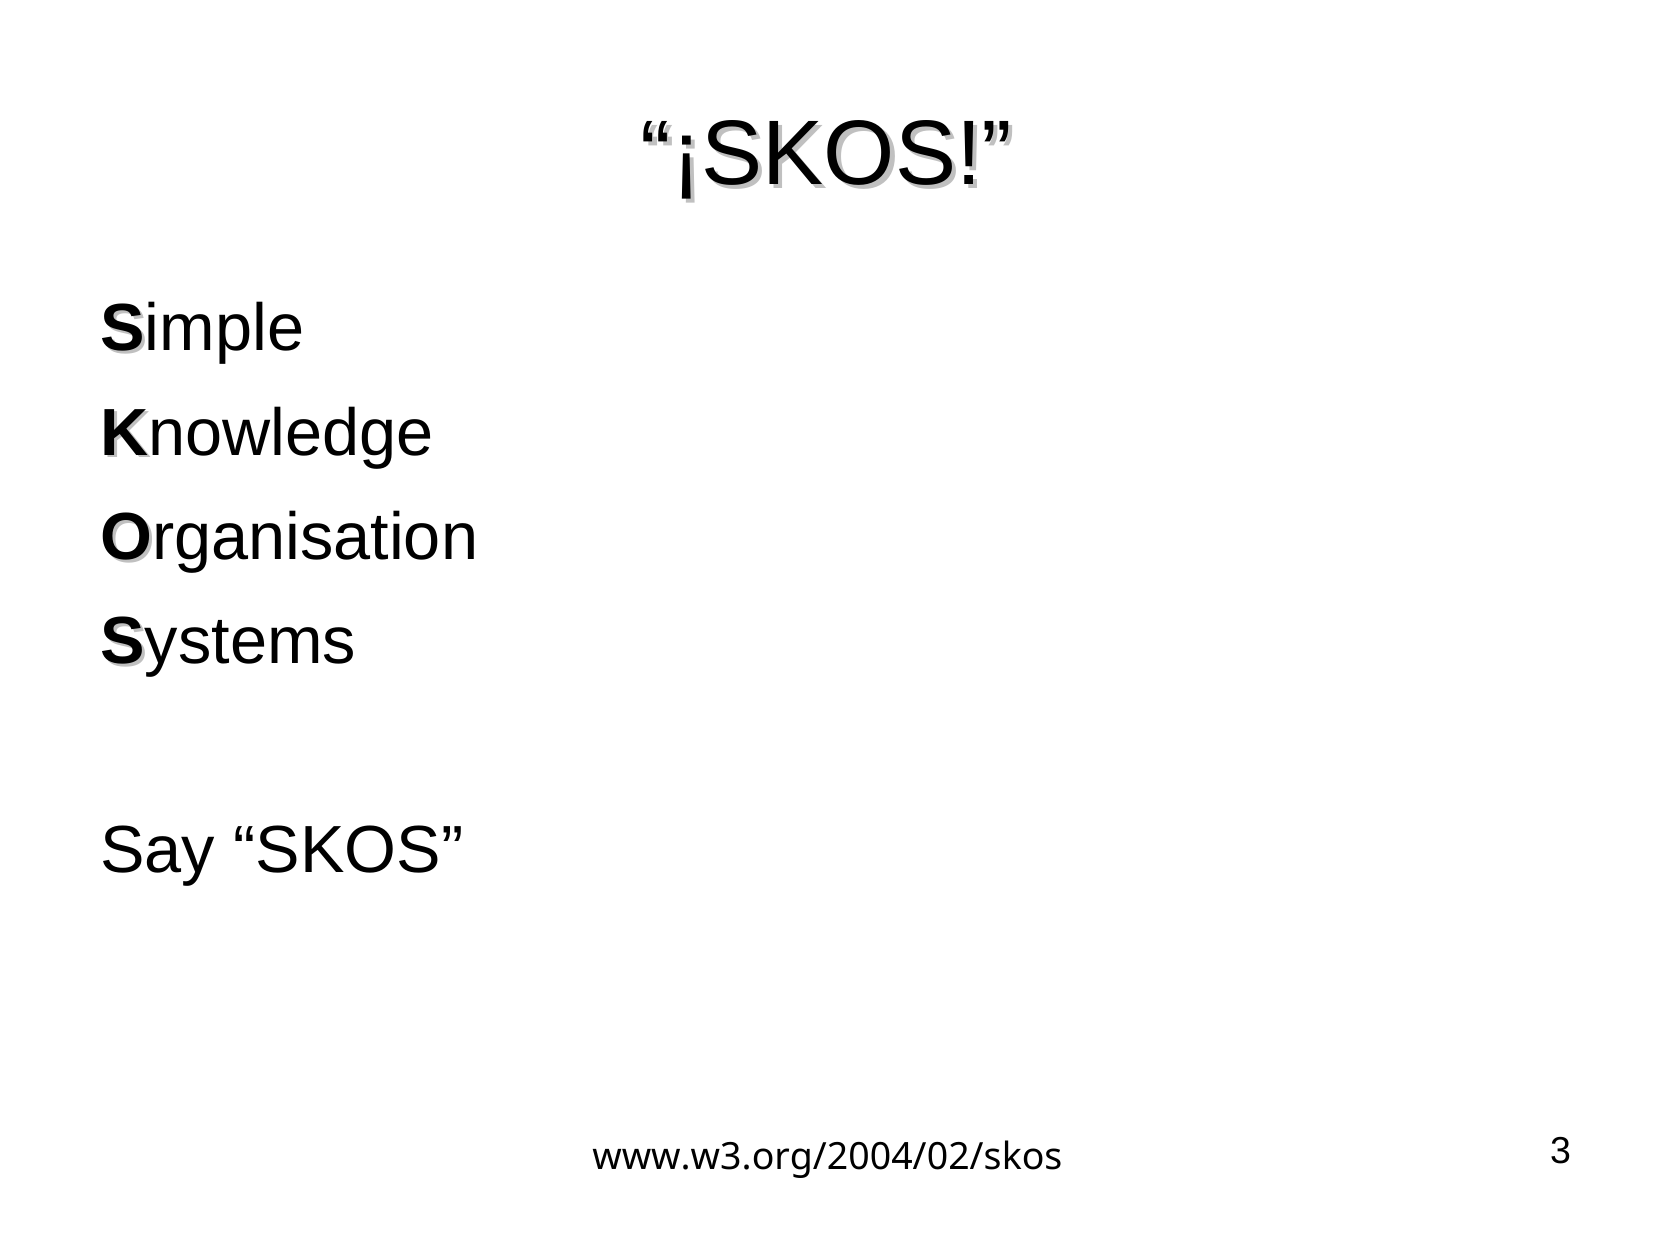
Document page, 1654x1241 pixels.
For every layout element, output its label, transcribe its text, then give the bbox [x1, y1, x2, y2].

title “¡SKOS!” [82, 49, 1571, 257]
list Simple Knowledge Organisation Systems Say “SKOS” [82, 290, 1571, 1109]
